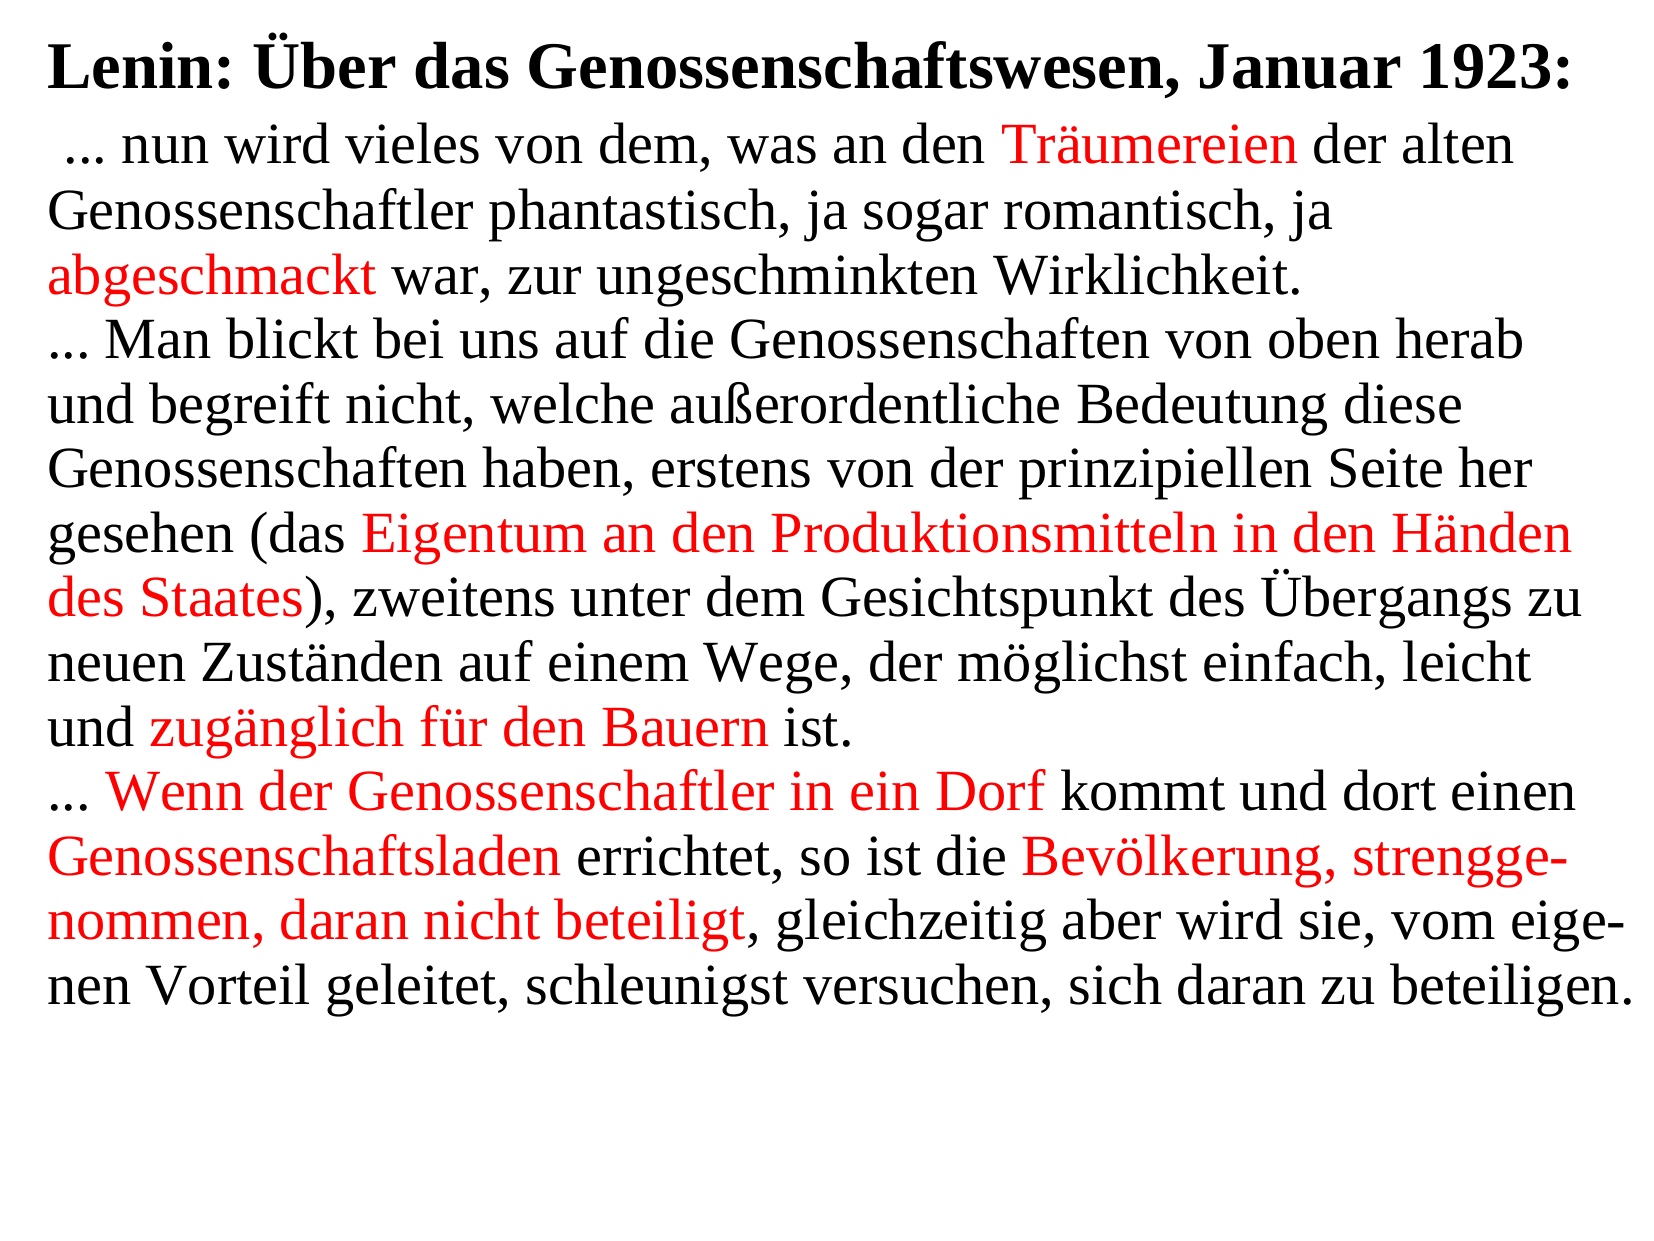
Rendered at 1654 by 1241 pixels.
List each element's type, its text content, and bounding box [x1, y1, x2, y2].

text_box Lenin: Über das Genossenschaftswesen, Januar 1923: ... nun wird vieles von dem, was an den Träumereien der alten Genossenschaftler phantastisch, ja sogar romantisch, ja abgeschmackt war, zur ungeschminkten Wirklichkeit. ... Man blickt bei uns auf die Genossenschaften von oben herab und begreift nicht, welche außerordentliche Bedeutung diese Genossenschaften haben, erstens von der prinzipiellen Seite her gesehen (das Eigentum an den Produktionsmitteln in den Händen des Staates), zweitens unter dem Gesichtspunkt des Übergangs zu neuen Zuständen auf einem Wege, der möglichst einfach, leicht und zugänglich für den Bauern ist. ... Wenn der Genossenschaftler in ein Dorf kommt und dort einen Genossenschaftsladen errichtet, so ist die Bevölkerung, strengge- nommen, daran nicht beteiligt, gleichzeitig aber wird sie, vom eige- nen Vorteil geleitet, schleunigst versuchen, sich daran zu beteiligen. [47, 29, 1642, 1136]
text_box [170, 492, 189, 553]
